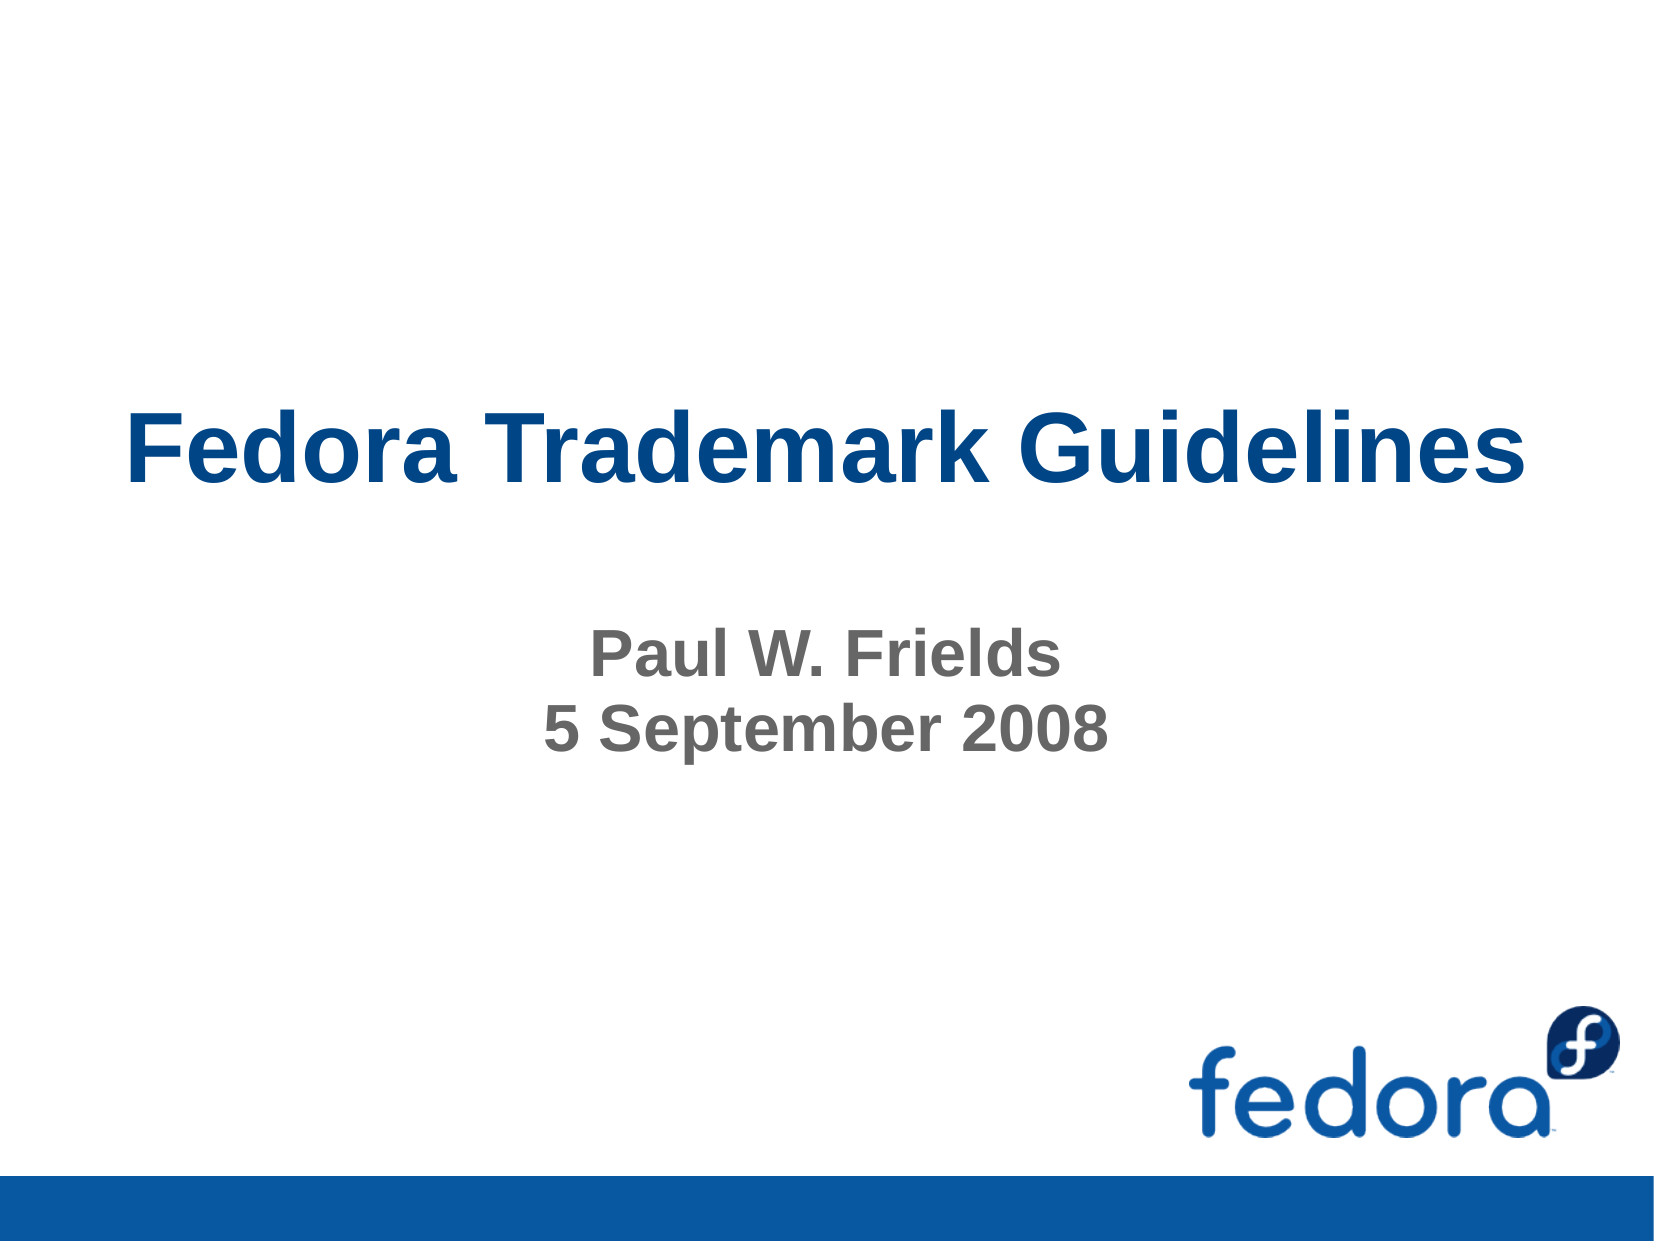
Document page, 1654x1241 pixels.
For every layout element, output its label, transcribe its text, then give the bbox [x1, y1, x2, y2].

picture [0, 1176, 1654, 1241]
title Fedora Trademark Guidelines Paul W. Frields 5 September 2008 [82, 49, 1571, 1109]
picture [1189, 1006, 1620, 1138]
